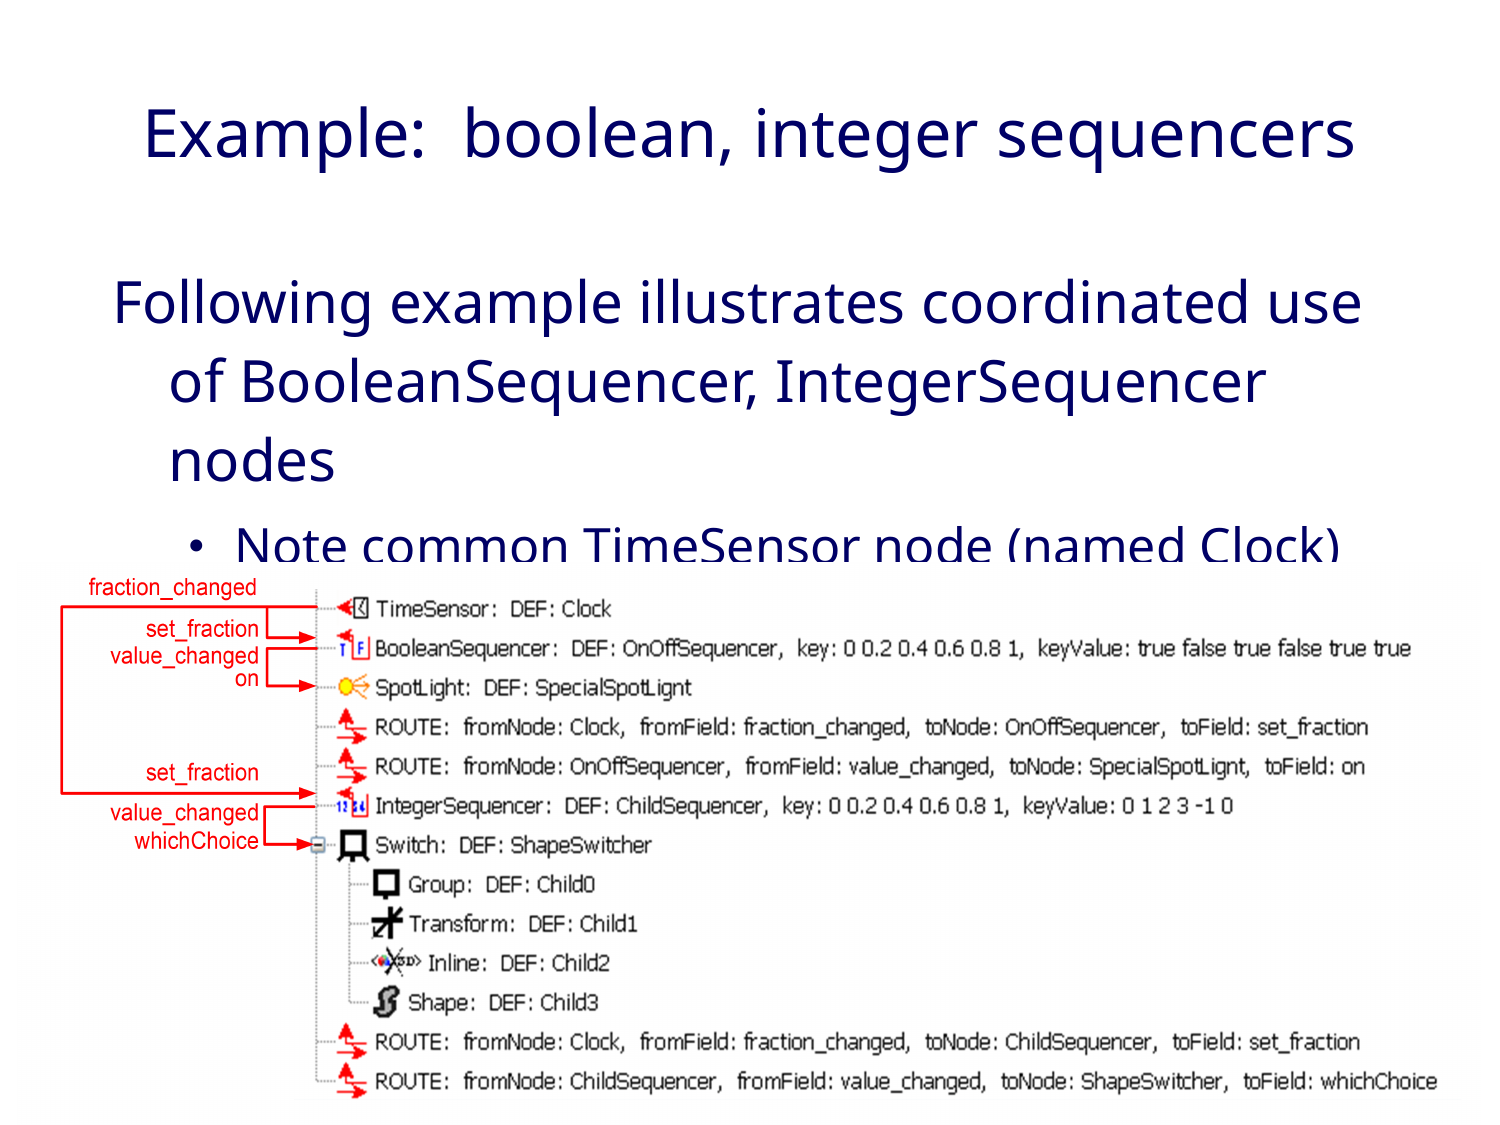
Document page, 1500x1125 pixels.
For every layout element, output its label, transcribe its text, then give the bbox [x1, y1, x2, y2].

list Following example illustrates coordinated use of BooleanSequencer, IntegerSequencer nodes Note common TimeSensor node (named Clock) [112, 261, 1388, 549]
picture [17, 562, 1481, 1125]
title Example: boolean, integer sequencers [112, 37, 1388, 226]
